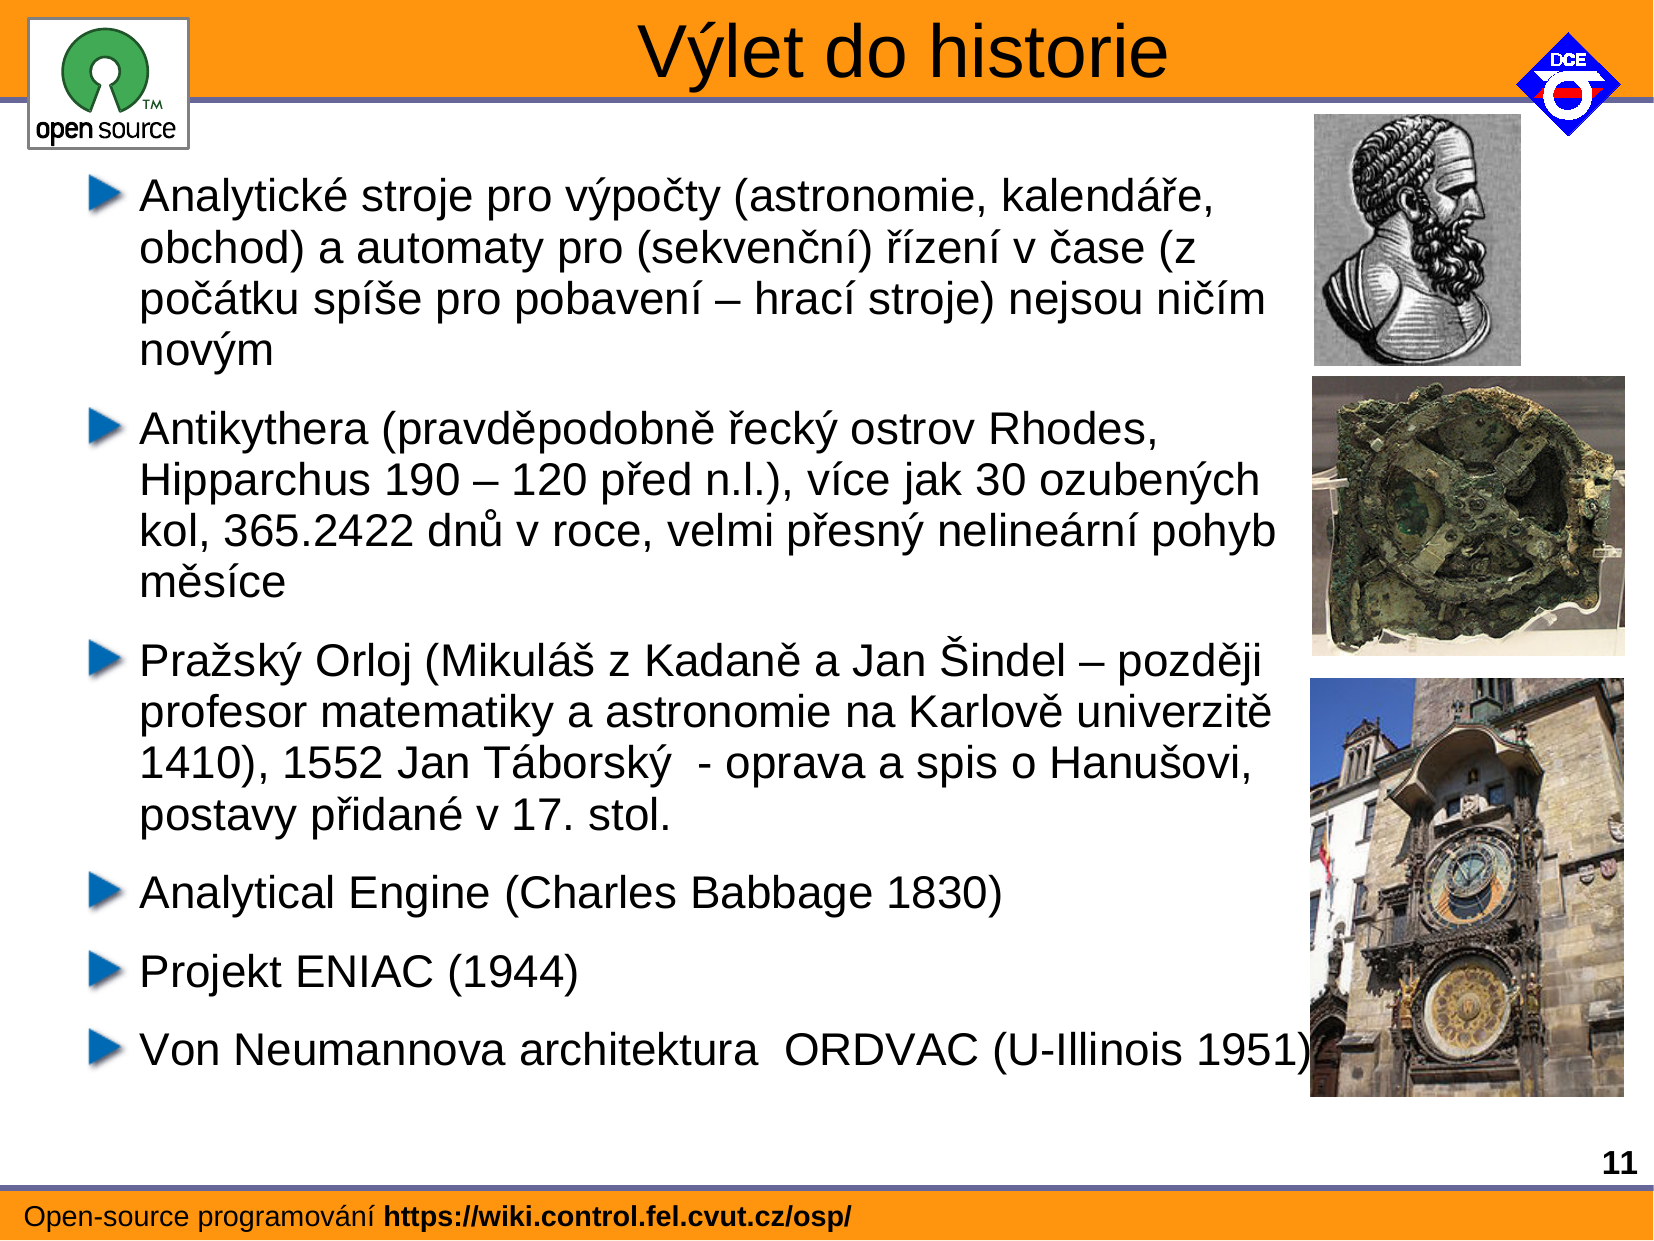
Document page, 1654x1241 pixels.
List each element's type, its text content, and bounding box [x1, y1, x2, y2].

picture [1310, 678, 1624, 1097]
picture [1312, 376, 1625, 656]
list Analytické stroje pro výpočty (astronomie, kalendáře, obchod) a automaty pro (sekvenční) řízení v čase (z počátku spíše pro pobavení – hrací stroje) nejsou ničím novým Antikythera (pravděpodobně řecký ostrov Rhodes, Hipparchus 190 – 120 před n.l.), více jak 30 ozubených kol, 365.2422 dnů v roce, velmi přesný nelineární pohyb měsíce Pražský Orloj (Mikuláš z Kadaně a Jan Šindel – později profesor matematiky a astronomie na Karlově univerzitě 1410), 1552 Jan Táborský - oprava a spis o Hanušovi, postavy přidané v 17. stol. Analytical Engine (Charles Babbage 1830) Projekt ENIAC (1944) Von Neumannova architektura ORDVAC (U-Illinois 1951) [68, 170, 1327, 1193]
picture [1314, 114, 1521, 366]
title Výlet do historie [178, 5, 1631, 97]
